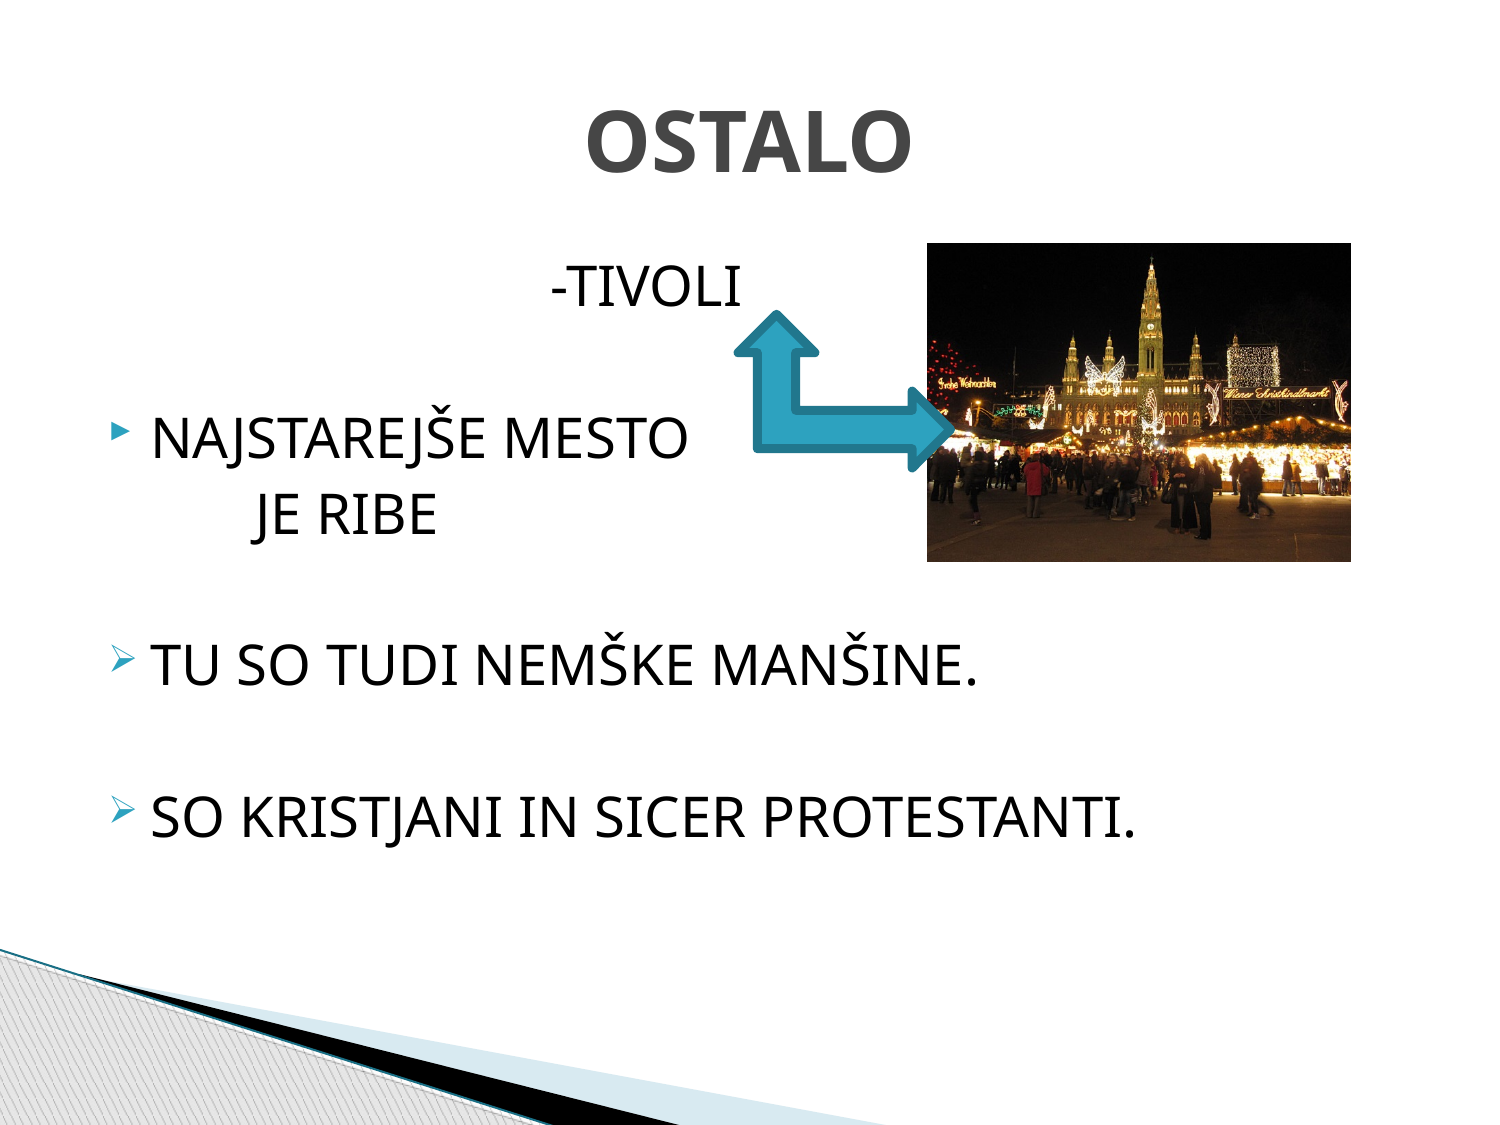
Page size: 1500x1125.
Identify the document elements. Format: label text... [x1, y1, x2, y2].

list -TIVOLI NAJSTAREJŠE MESTO JE RIBE TU SO TUDI NEMŠKE MANŠINE. SO KRISTJANI IN SICER PROTESTANTI. [75, 242, 1425, 986]
picture [927, 243, 1351, 562]
title OSTALO [75, 45, 1425, 233]
text_box [738, 314, 951, 468]
